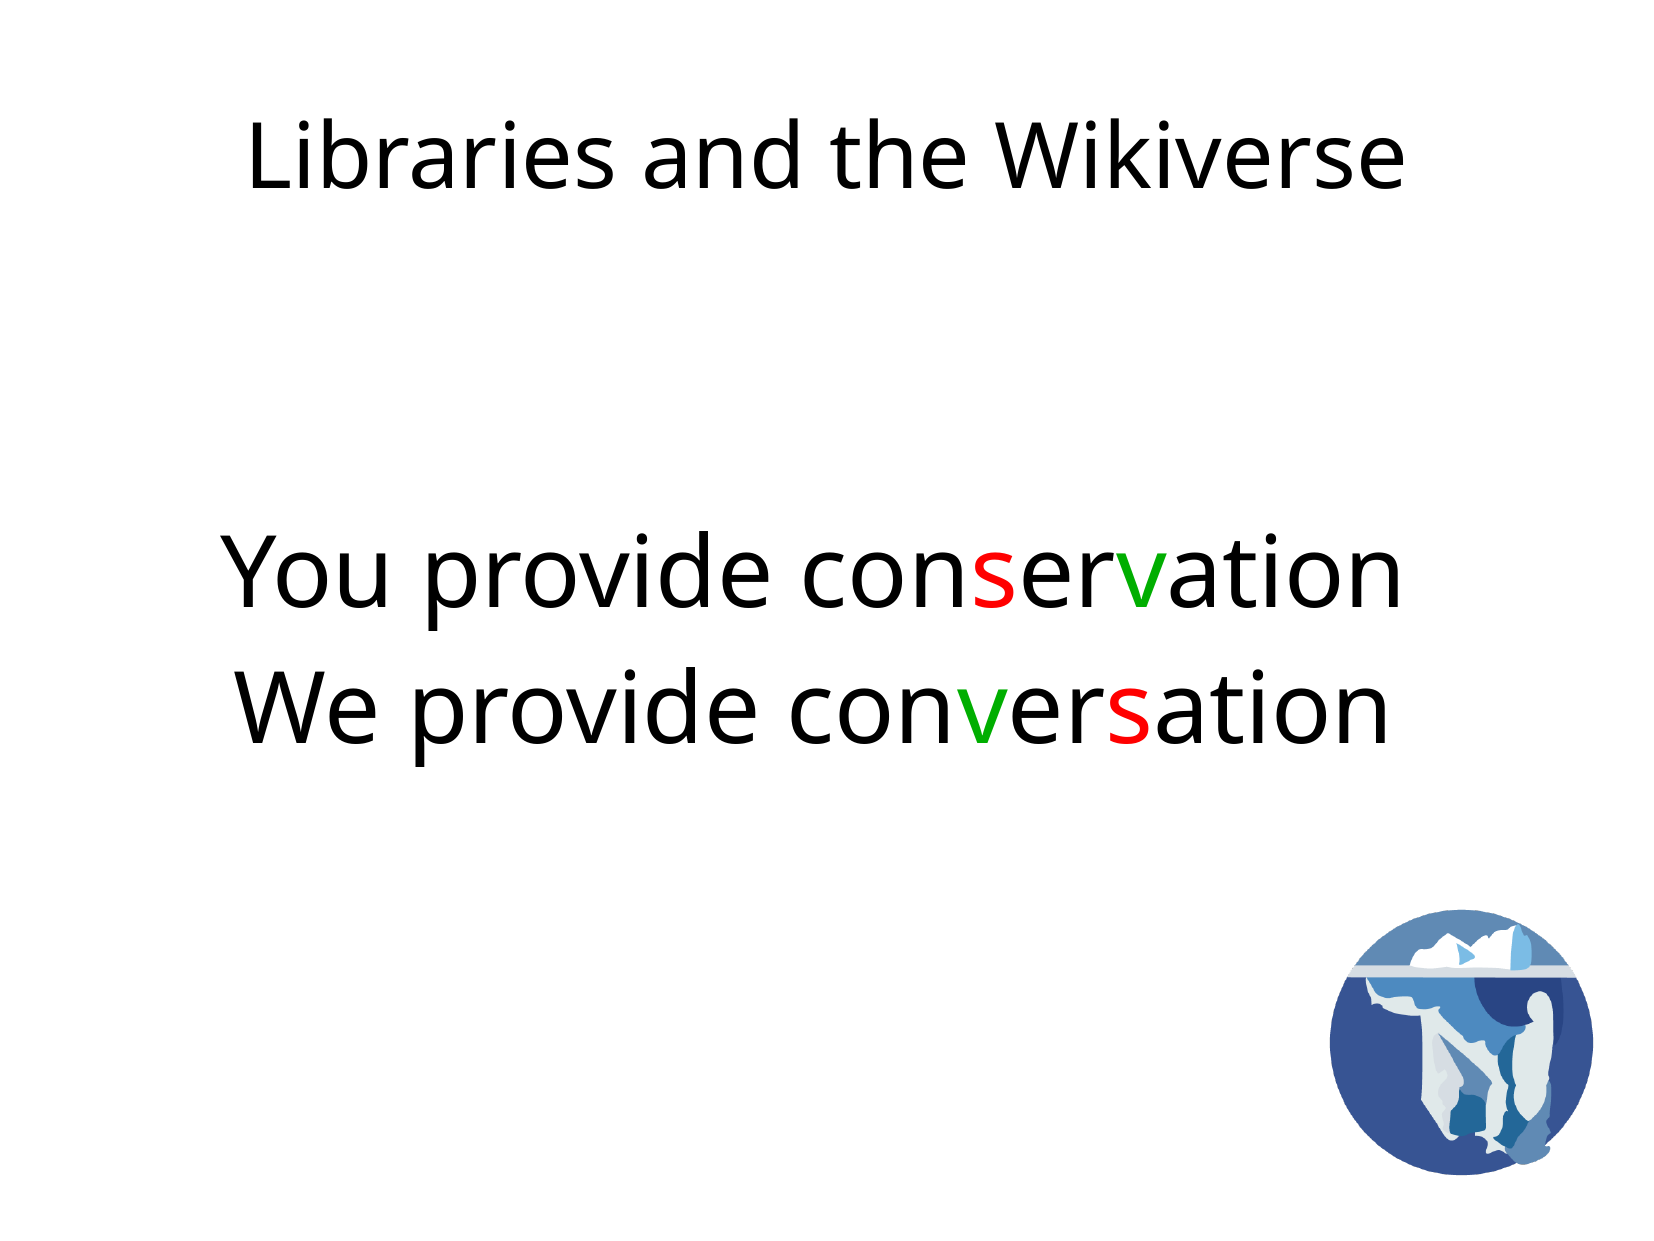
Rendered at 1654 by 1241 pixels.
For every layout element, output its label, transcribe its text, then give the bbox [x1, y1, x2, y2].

title Libraries and the Wikiverse [82, 56, 1571, 250]
picture [1328, 909, 1595, 1176]
subtitle You provide conservation We provide conversation [82, 290, 1571, 1109]
